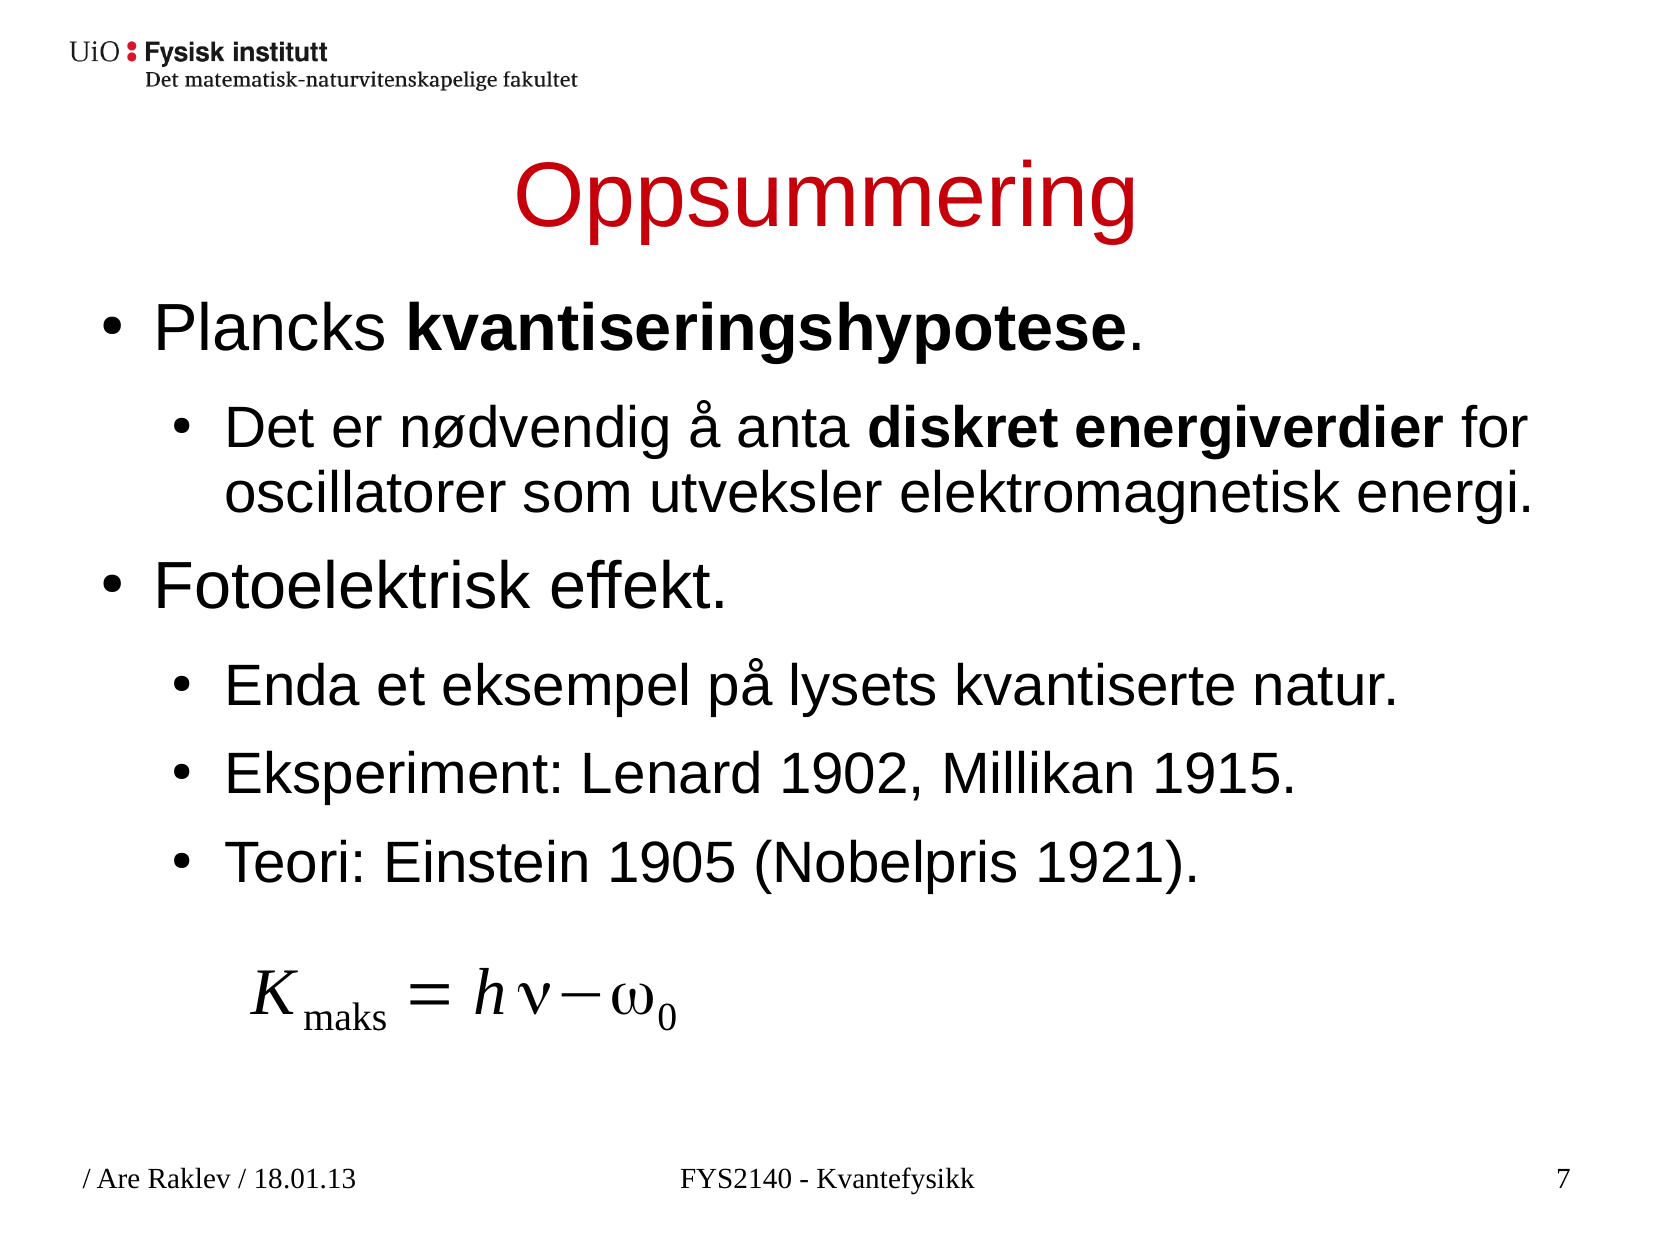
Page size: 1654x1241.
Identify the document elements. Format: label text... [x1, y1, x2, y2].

chart [238, 955, 684, 1039]
list Plancks kvantiseringshypotese. Det er nødvendig å anta diskret energiverdier for oscillatorer som utveksler elektromagnetisk energi. Fotoelektrisk effekt. Enda et eksempel på lysets kvantiserte natur. Eksperiment: Lenard 1902, Millikan 1915. Teori: Einstein 1905 (Nobelpris 1921). [82, 290, 1613, 1094]
title Oppsummering [82, 90, 1571, 290]
picture [68, 37, 581, 93]
